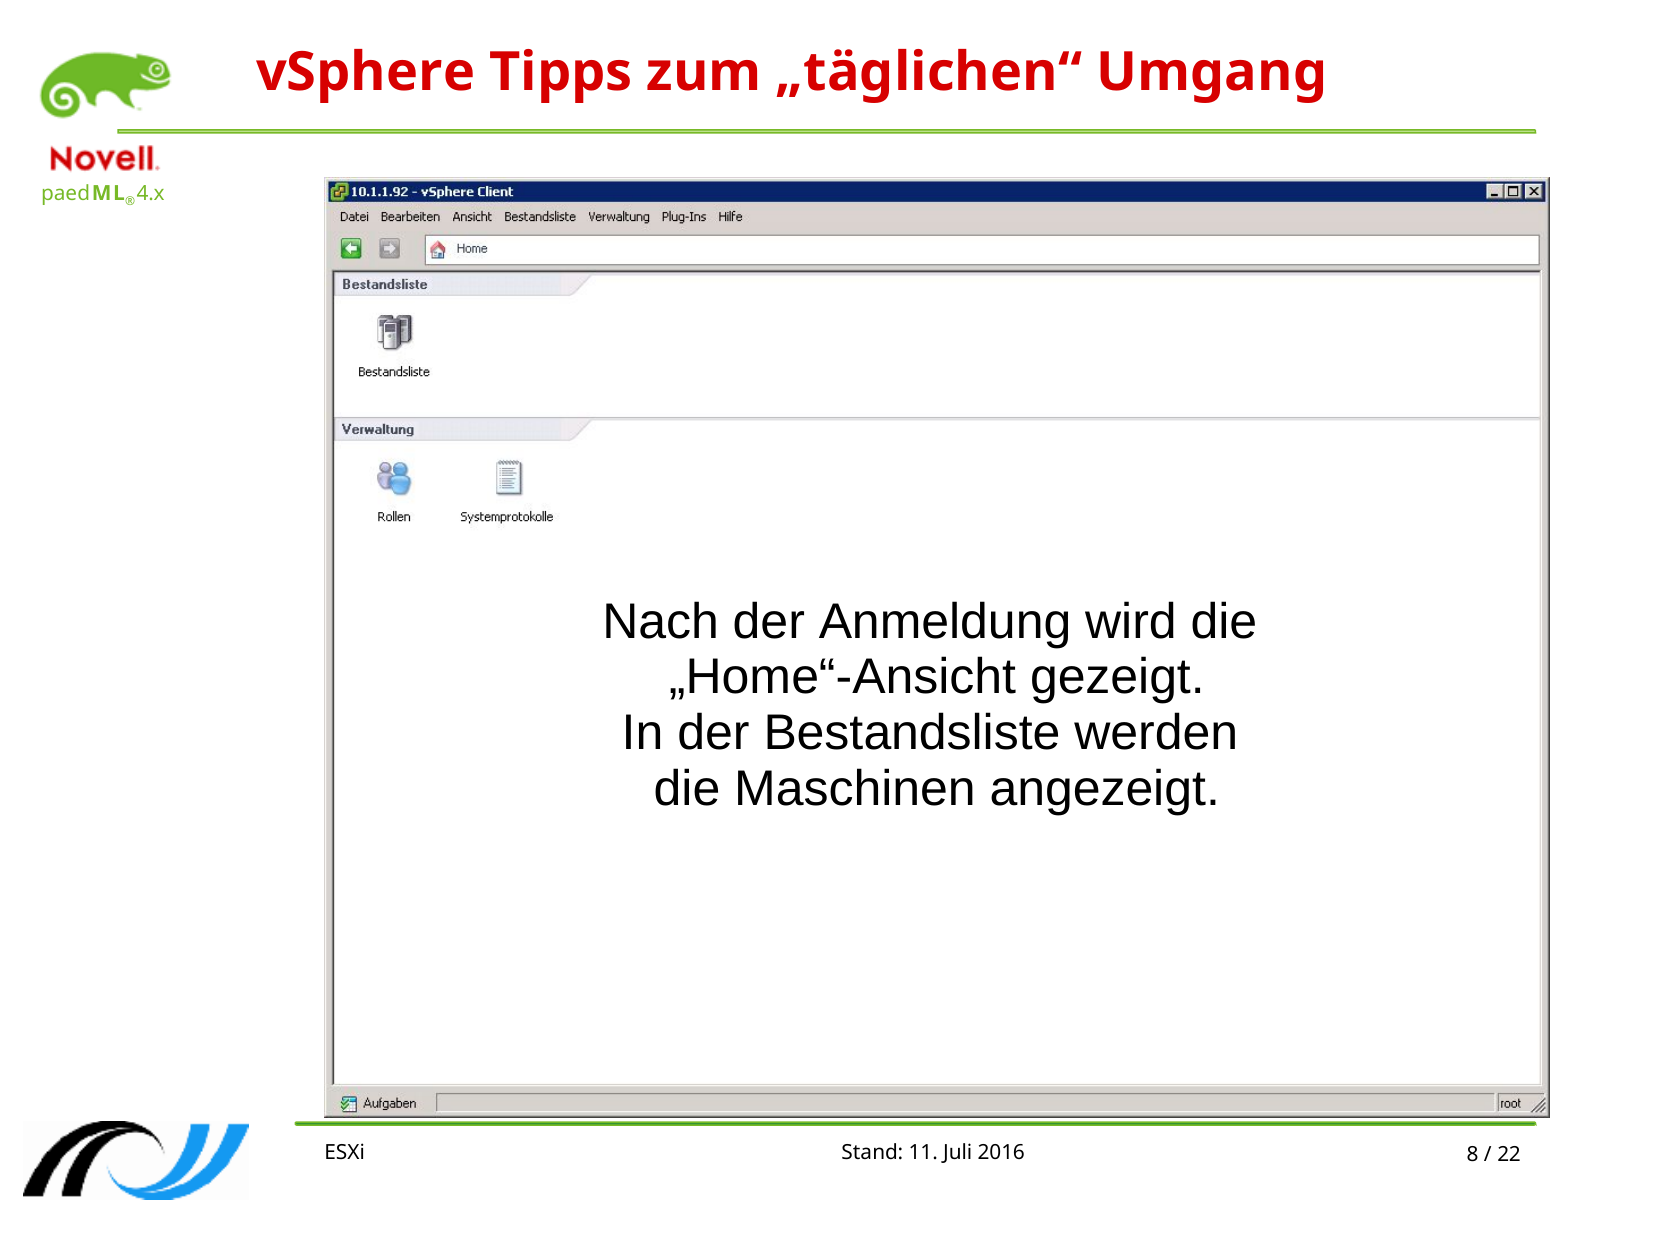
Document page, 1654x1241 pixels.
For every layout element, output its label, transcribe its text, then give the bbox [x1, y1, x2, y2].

picture [324, 177, 1550, 1118]
picture [26, 35, 184, 193]
picture [23, 1121, 249, 1200]
title vSphere Tipps zum „täglichen“ Umgang [256, 17, 1530, 121]
